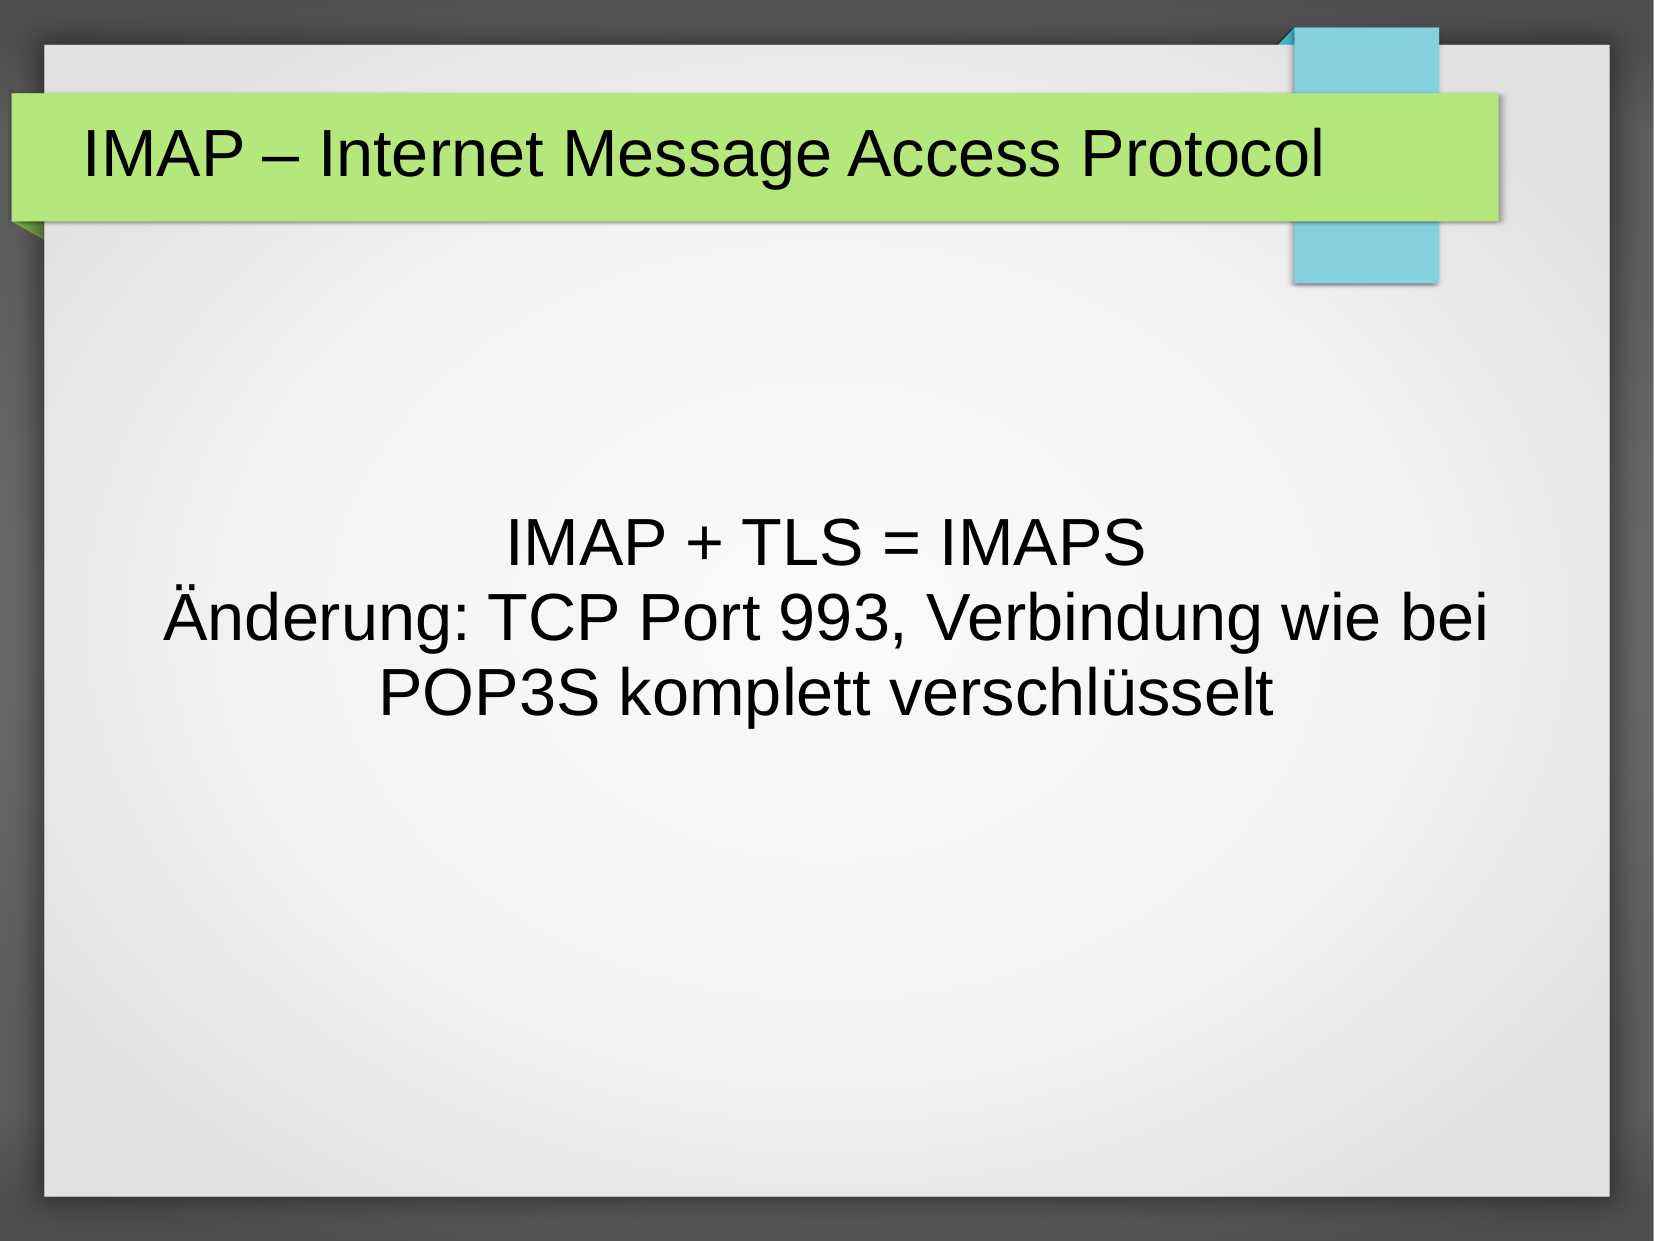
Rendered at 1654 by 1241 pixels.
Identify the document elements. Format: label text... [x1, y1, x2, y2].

title IMAP – Internet Message Access Protocol [82, 94, 1441, 213]
picture [0, 0, 1654, 1241]
subtitle IMAP + TLS = IMAPS Änderung: TCP Port 993, Verbindung wie bei POP3S komplett verschlüsselt [82, 295, 1571, 1015]
